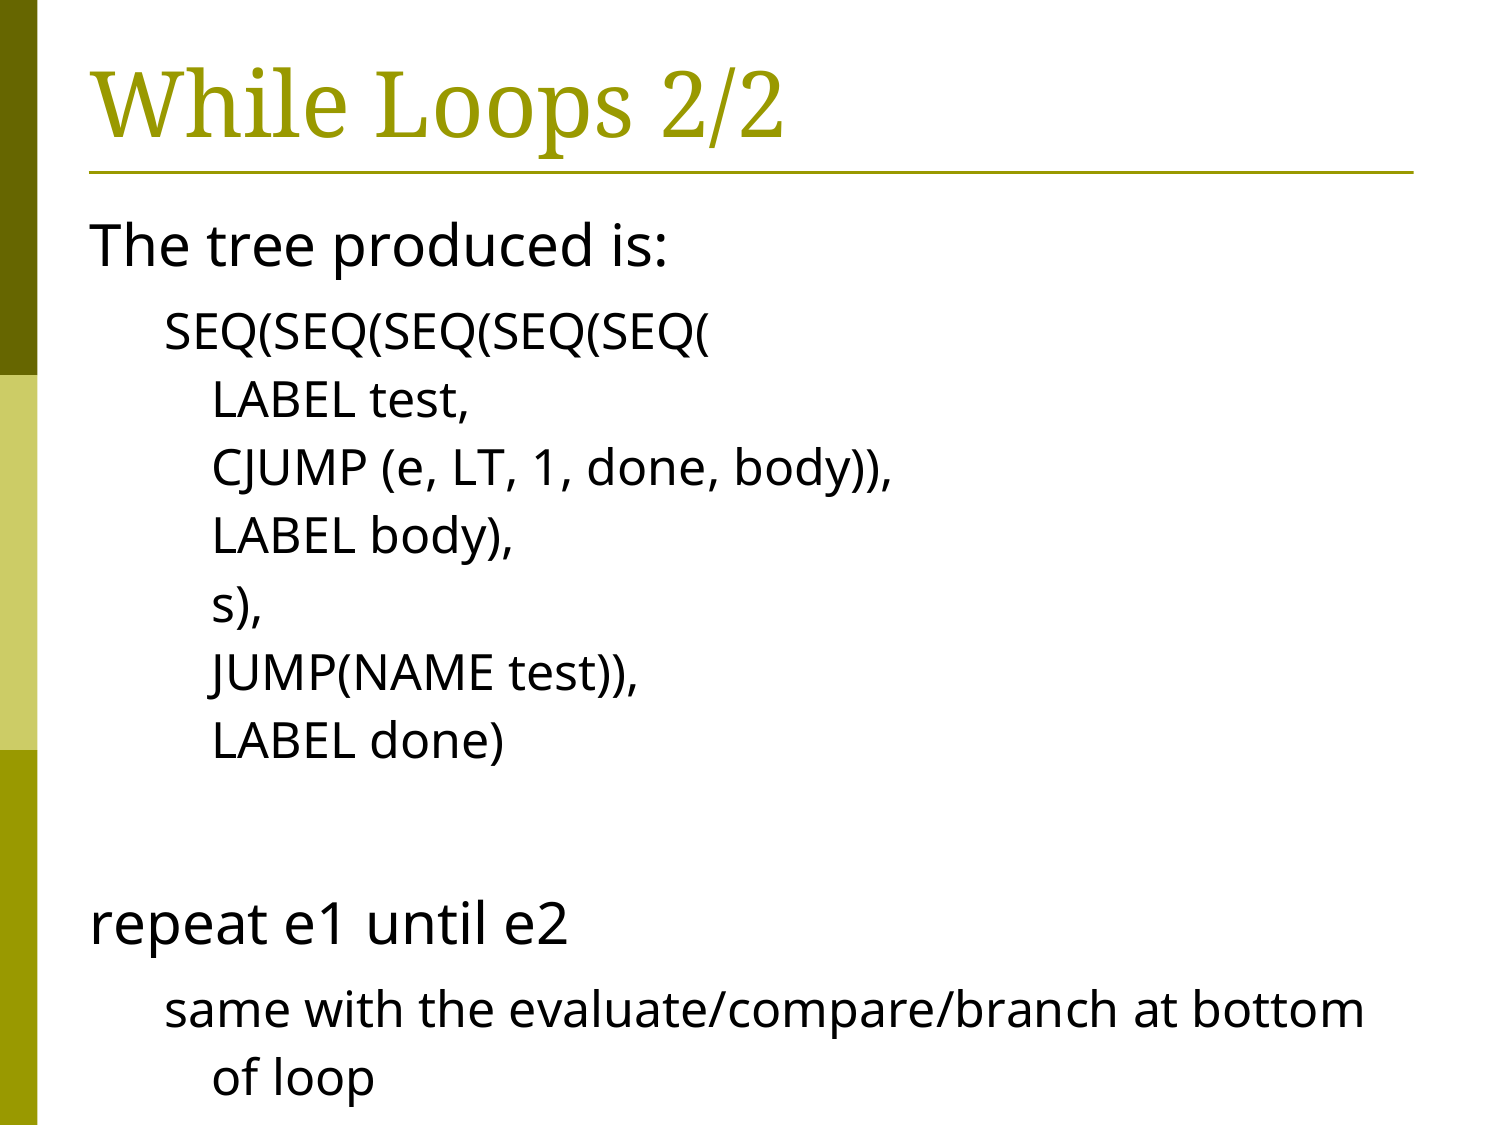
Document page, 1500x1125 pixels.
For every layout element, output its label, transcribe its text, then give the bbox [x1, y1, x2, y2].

list The tree produced is: SEQ(SEQ(SEQ(SEQ(SEQ( LABEL test, CJUMP (e, LT, 1, done, body)), LABEL body), s), JUMP(NAME test)), LABEL done) repeat e1 until e2 same with the evaluate/compare/branch at bottom of loop [75, 196, 1426, 1006]
title While Loops 2/2 [75, 45, 1426, 173]
